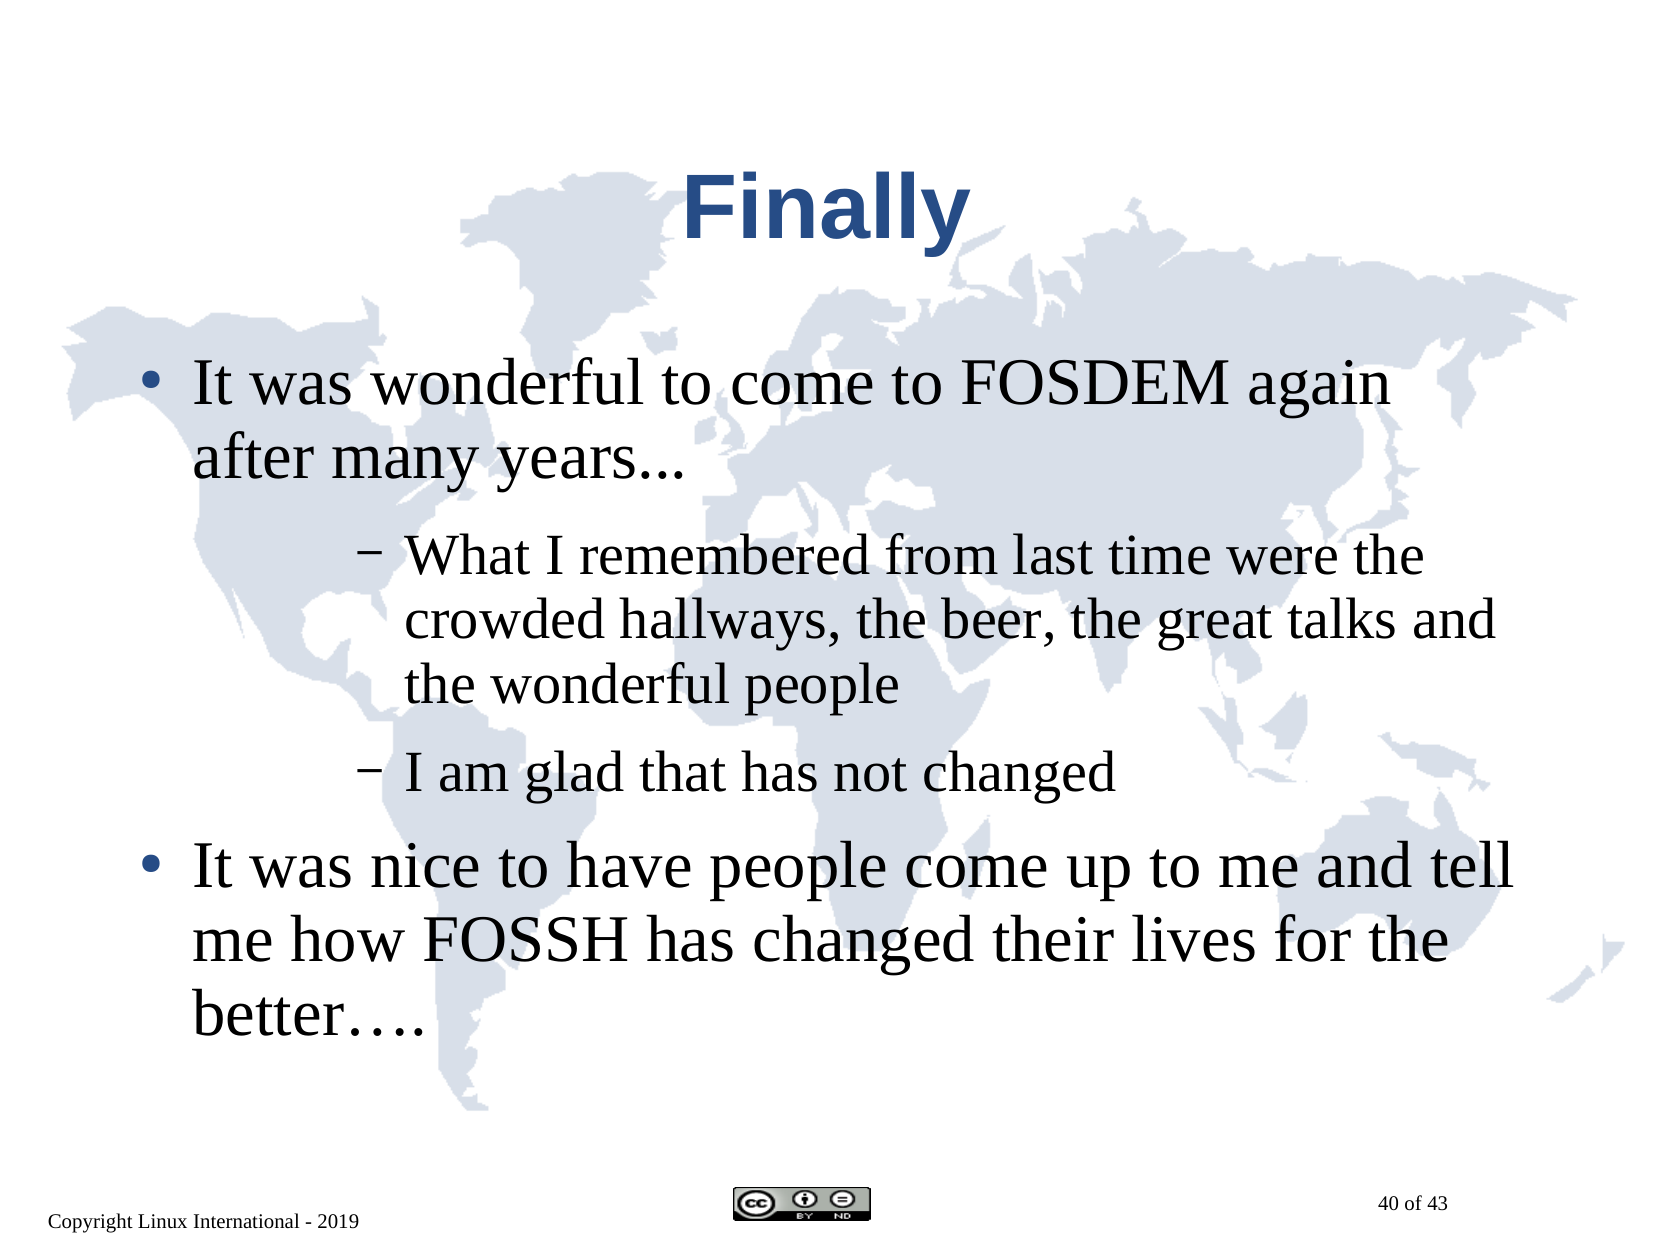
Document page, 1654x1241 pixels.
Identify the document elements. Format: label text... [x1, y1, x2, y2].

title Finally [121, 102, 1533, 311]
picture [37, 91, 1653, 1147]
picture [733, 1187, 871, 1221]
list It was wonderful to come to FOSDEM again after many years... What I remembered from last time were the crowded hallways, the beer, the great talks and the wonderful people I am glad that has not changed It was nice to have people come up to me and tell me how FOSSH has changed their lives for the better…. [121, 344, 1533, 1065]
